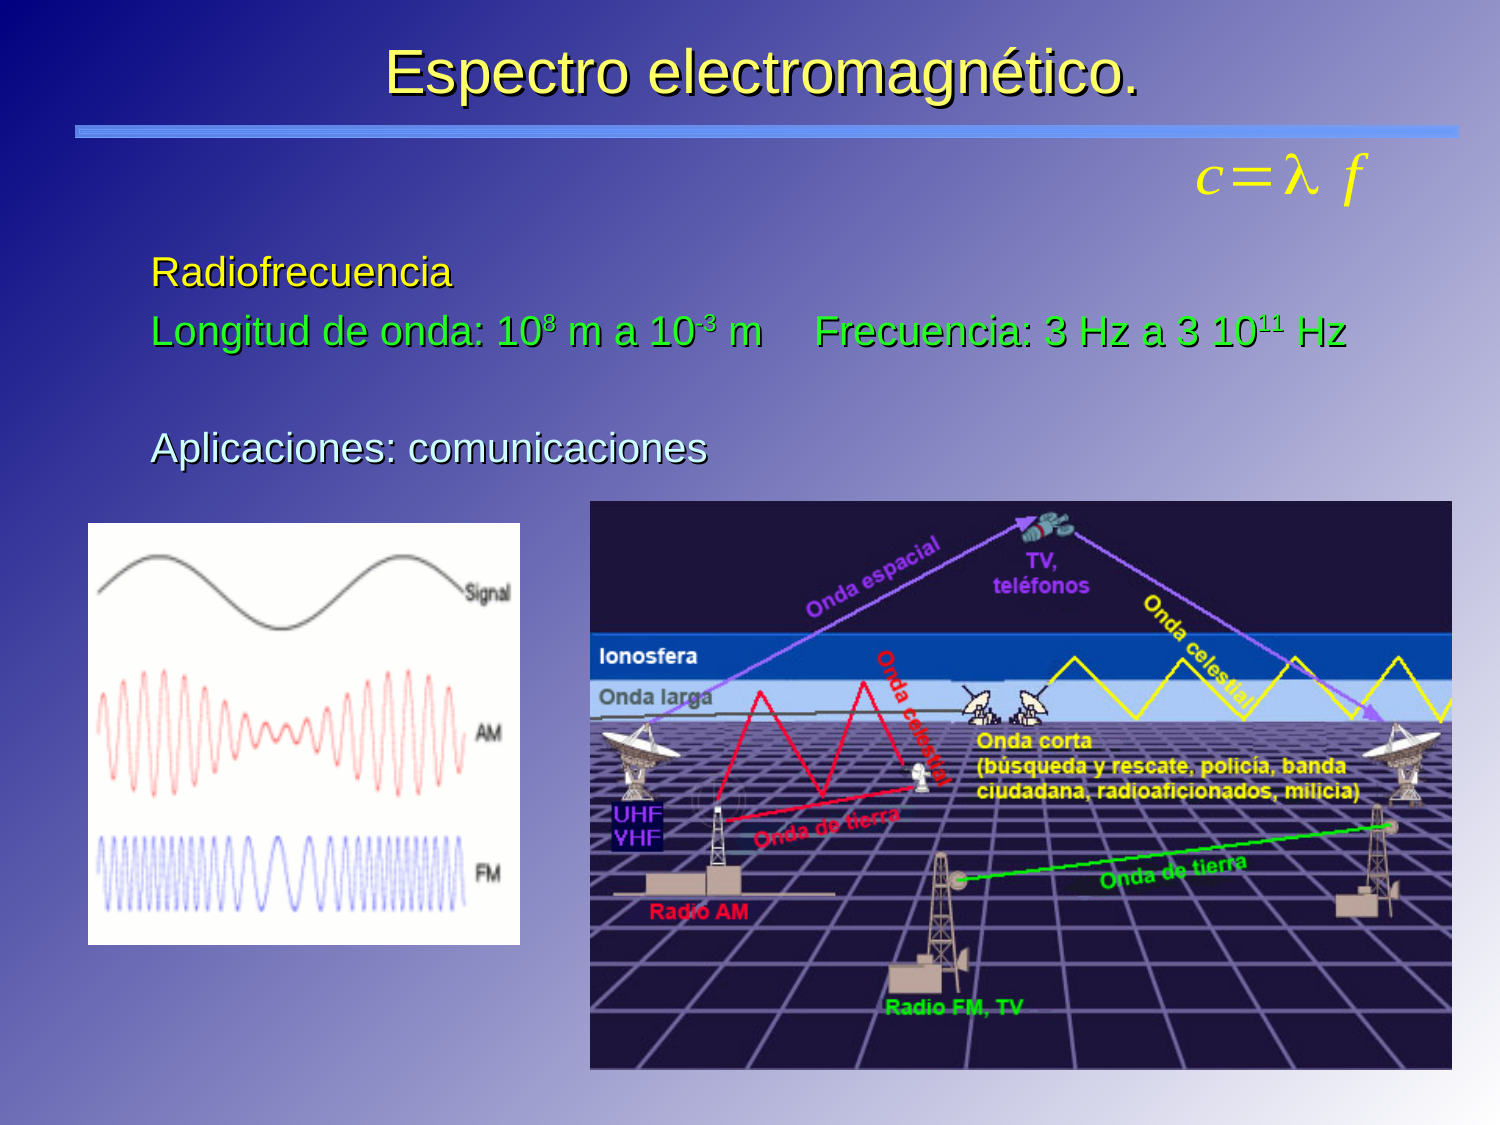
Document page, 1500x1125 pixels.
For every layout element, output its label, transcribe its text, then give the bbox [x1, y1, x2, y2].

text_box [75, 125, 1460, 138]
text_box Espectro electromagnético. [50, 23, 1476, 114]
picture [88, 523, 520, 945]
picture [590, 501, 1452, 1070]
chart [1181, 140, 1390, 207]
text_box Aplicaciones: comunicaciones [88, 413, 1388, 501]
text_box Longitud de onda: 108 m a 10-3 m Frecuencia: 3 Hz a 3 1011 Hz [88, 296, 1418, 355]
text_box Radiofrecuencia [88, 237, 886, 296]
